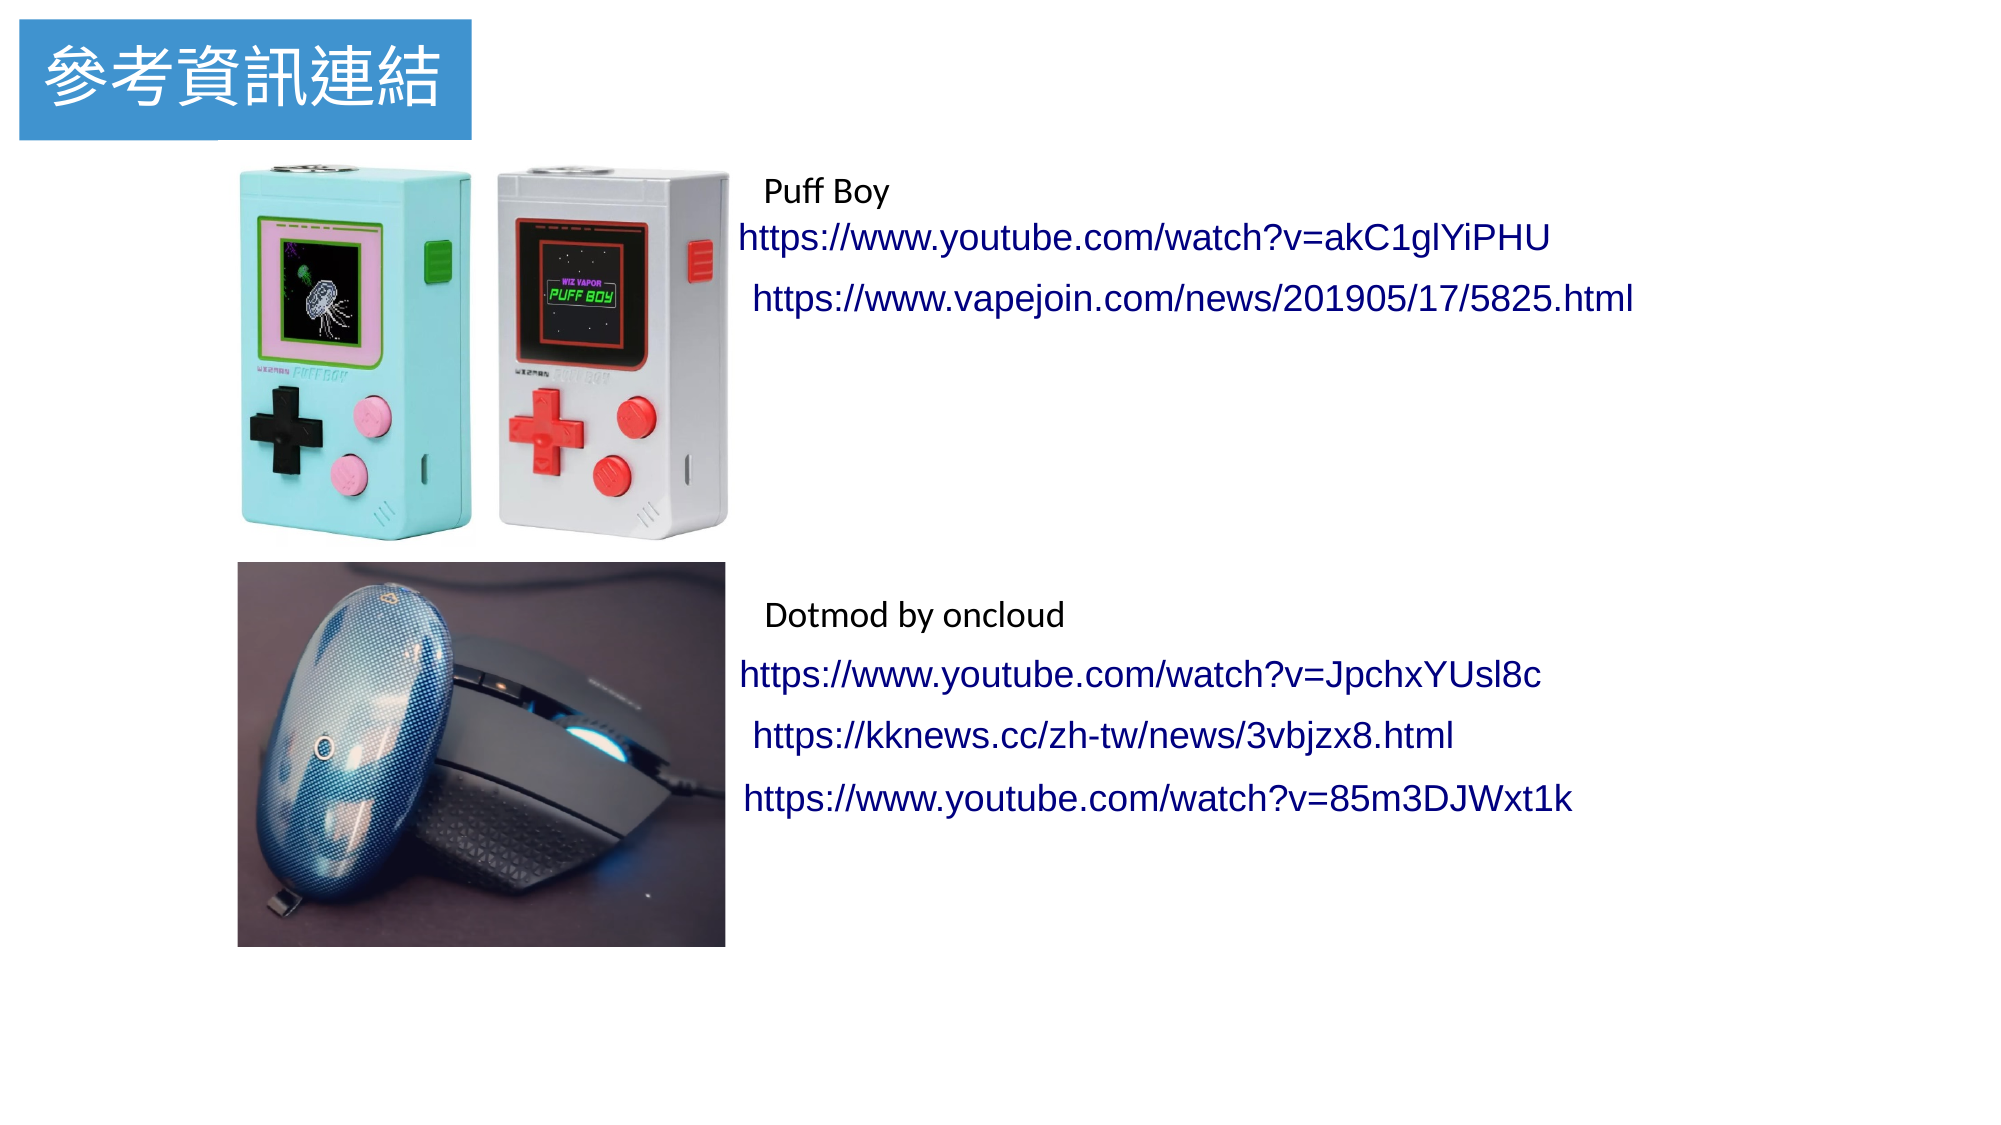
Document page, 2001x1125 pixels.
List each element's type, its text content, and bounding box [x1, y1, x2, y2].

text_box Dotmod by oncloud [749, 582, 1081, 642]
text_box Puff Boy [748, 158, 905, 219]
picture [237, 562, 726, 947]
text_box https://www.vapejoin.com/news/201905/17/5825.html [737, 266, 1650, 327]
text_box 參考資訊連結 [27, 27, 467, 123]
text_box https://www.youtube.com/watch?v=akC1glYiPHU [723, 206, 1567, 266]
picture [218, 140, 748, 550]
text_box [19, 19, 472, 141]
text_box https://www.youtube.com/watch?v=JpchxYUsl8c [724, 642, 1557, 703]
text_box https://www.youtube.com/watch?v=85m3DJWxt1k [728, 767, 1588, 827]
text_box https://kknews.cc/zh-tw/news/3vbjzx8.html [737, 703, 1470, 764]
